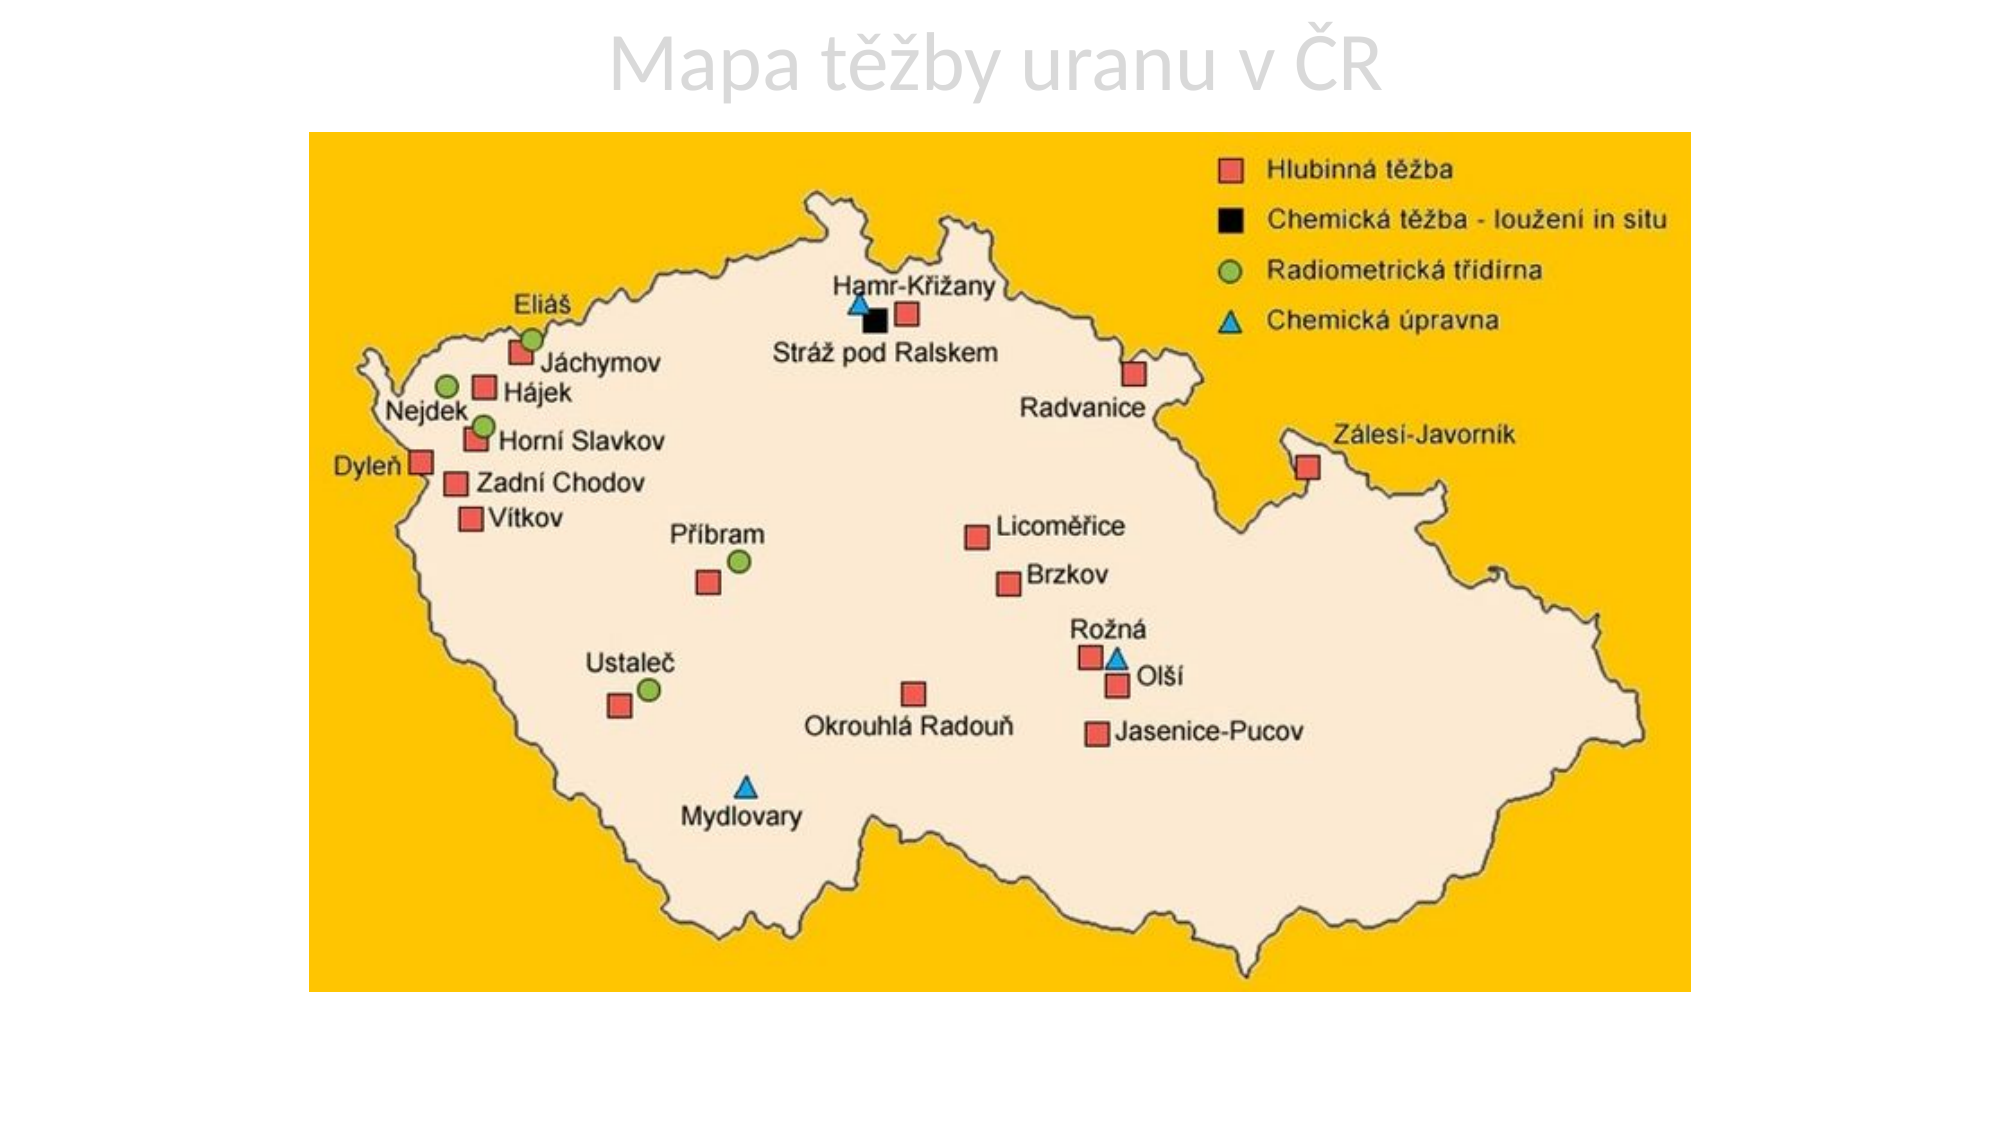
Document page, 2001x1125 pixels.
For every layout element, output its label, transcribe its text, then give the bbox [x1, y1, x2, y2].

picture [309, 133, 1691, 992]
text_box Mapa těžby uranu v ČR [592, 0, 1408, 162]
